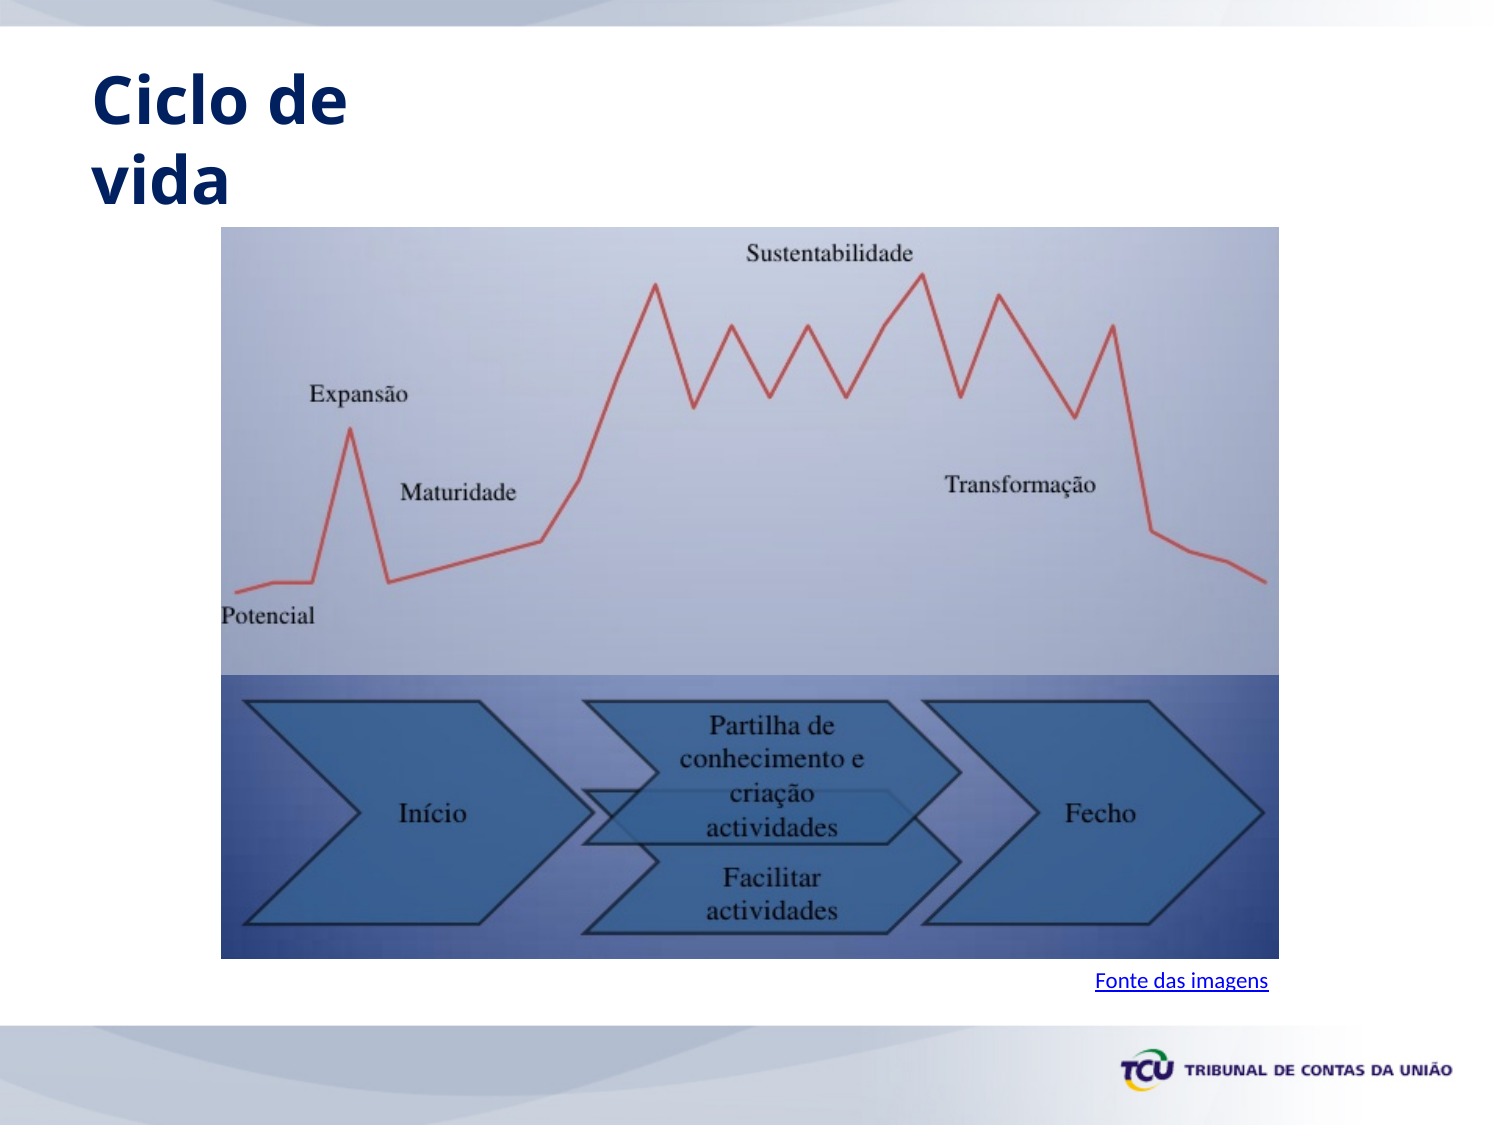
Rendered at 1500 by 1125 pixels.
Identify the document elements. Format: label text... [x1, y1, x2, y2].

text_box Fonte das imagens [1080, 958, 1294, 1001]
title Ciclo de vida [76, 78, 492, 198]
picture [0, 0, 1500, 1125]
